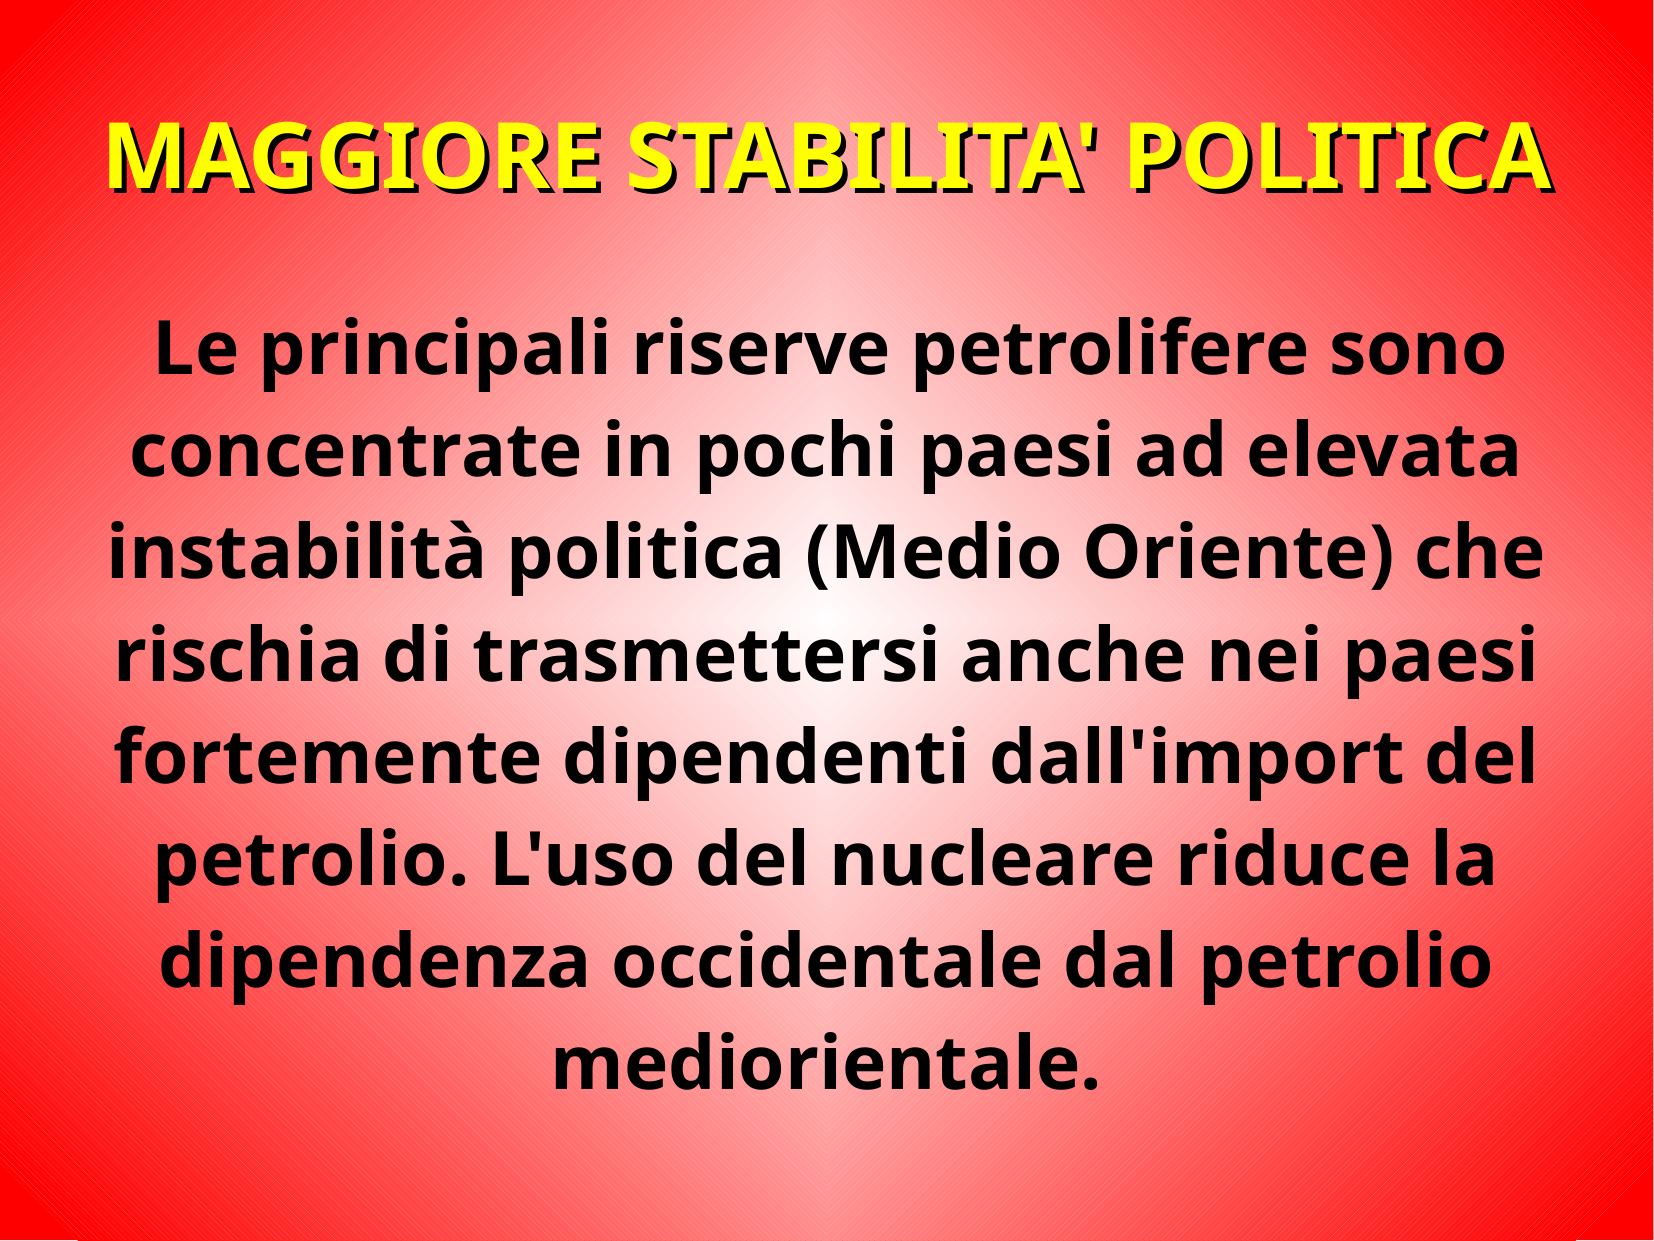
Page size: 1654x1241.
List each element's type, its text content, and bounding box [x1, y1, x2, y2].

subtitle Le principali riserve petrolifere sono concentrate in pochi paesi ad elevata instabilità politica (Medio Oriente) che rischia di trasmettersi anche nei paesi fortemente dipendenti dall'import del petrolio. L'uso del nucleare riduce la dipendenza occidentale dal petrolio mediorientale. [29, 283, 1625, 1225]
title MAGGIORE STABILITA' POLITICA [82, 25, 1571, 281]
